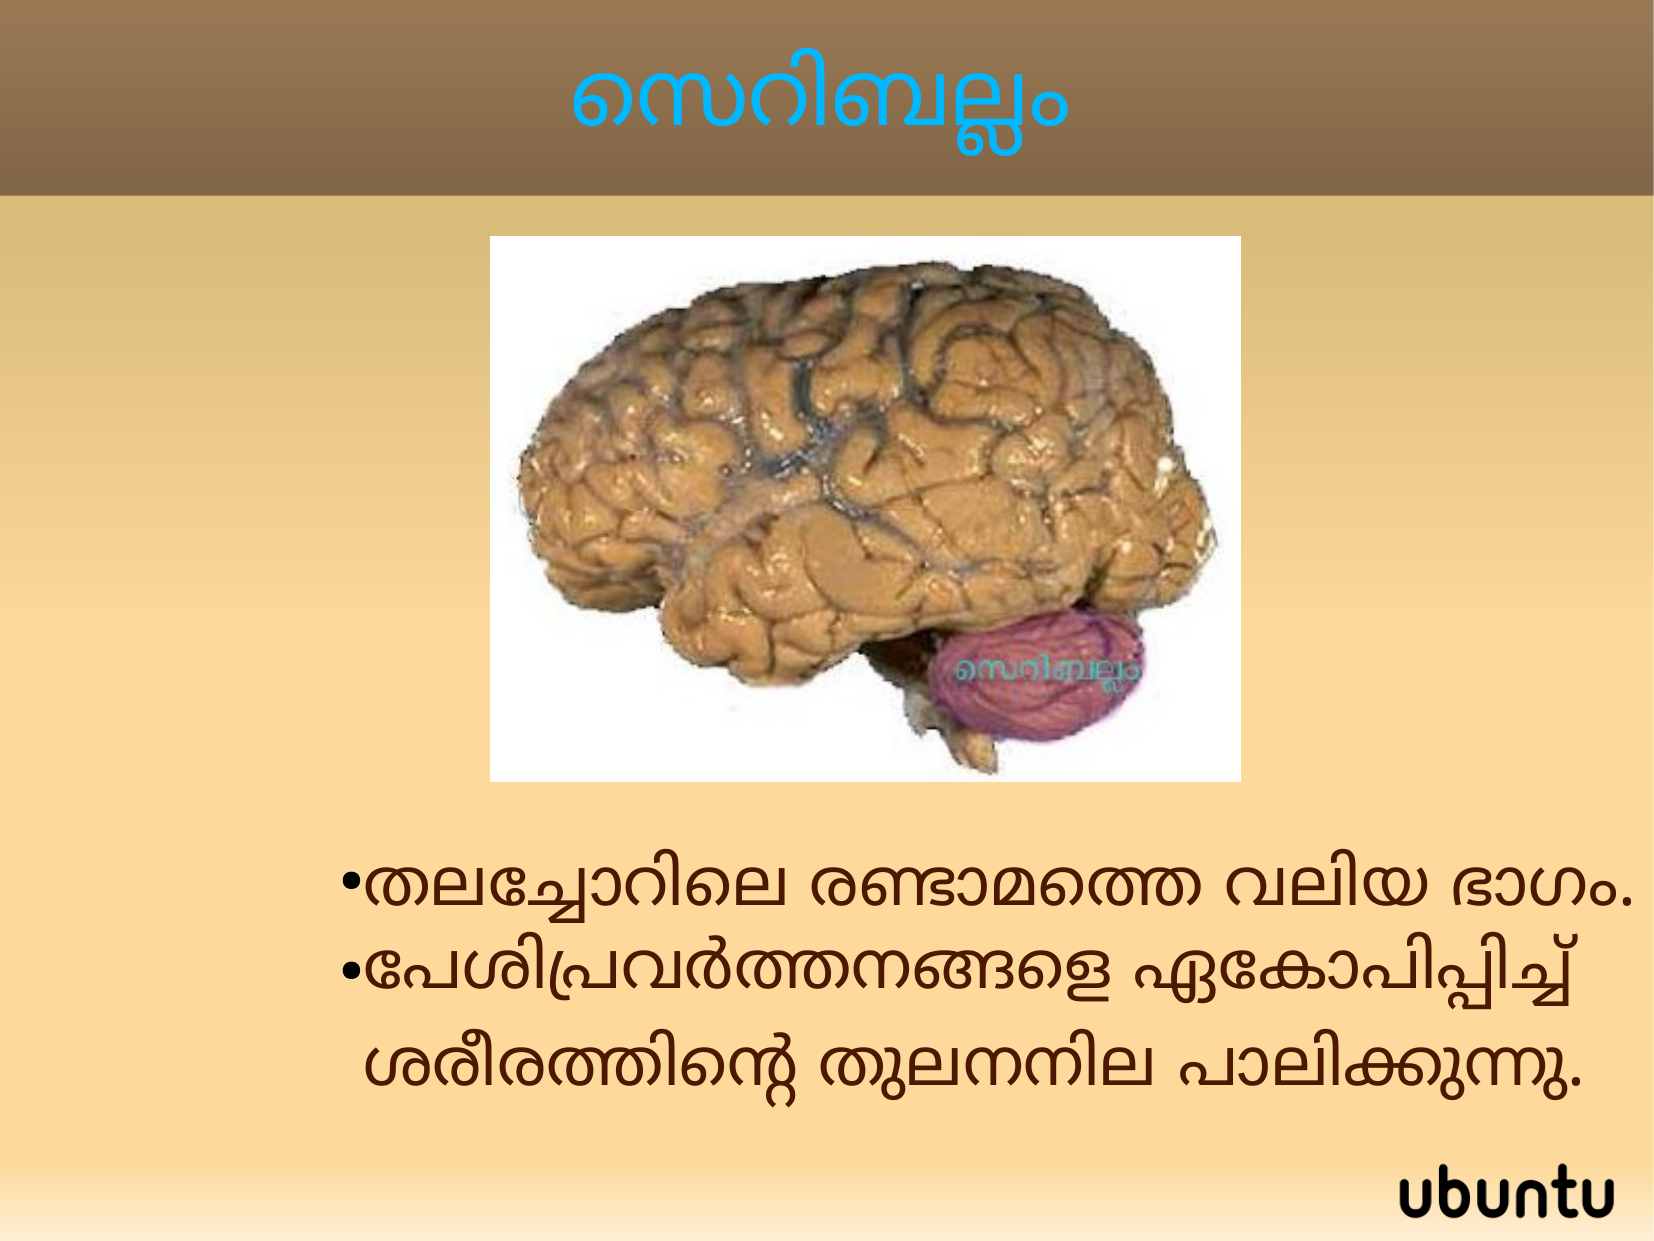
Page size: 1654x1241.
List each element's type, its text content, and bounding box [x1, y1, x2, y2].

text_box തലച്ചോറിലെ രണ്ടാമത്തെ വലിയ ഭാഗം. പേശിപ്രവര്‍ത്തനങ്ങളെ ഏകോപിപ്പിച്ച് ശരീരത്തിന്റെ തുലനനില പാലിക്കുന്നു. [324, 826, 1654, 1163]
title സെറിബല്ലം [76, 7, 1565, 200]
picture [0, 0, 1654, 1241]
